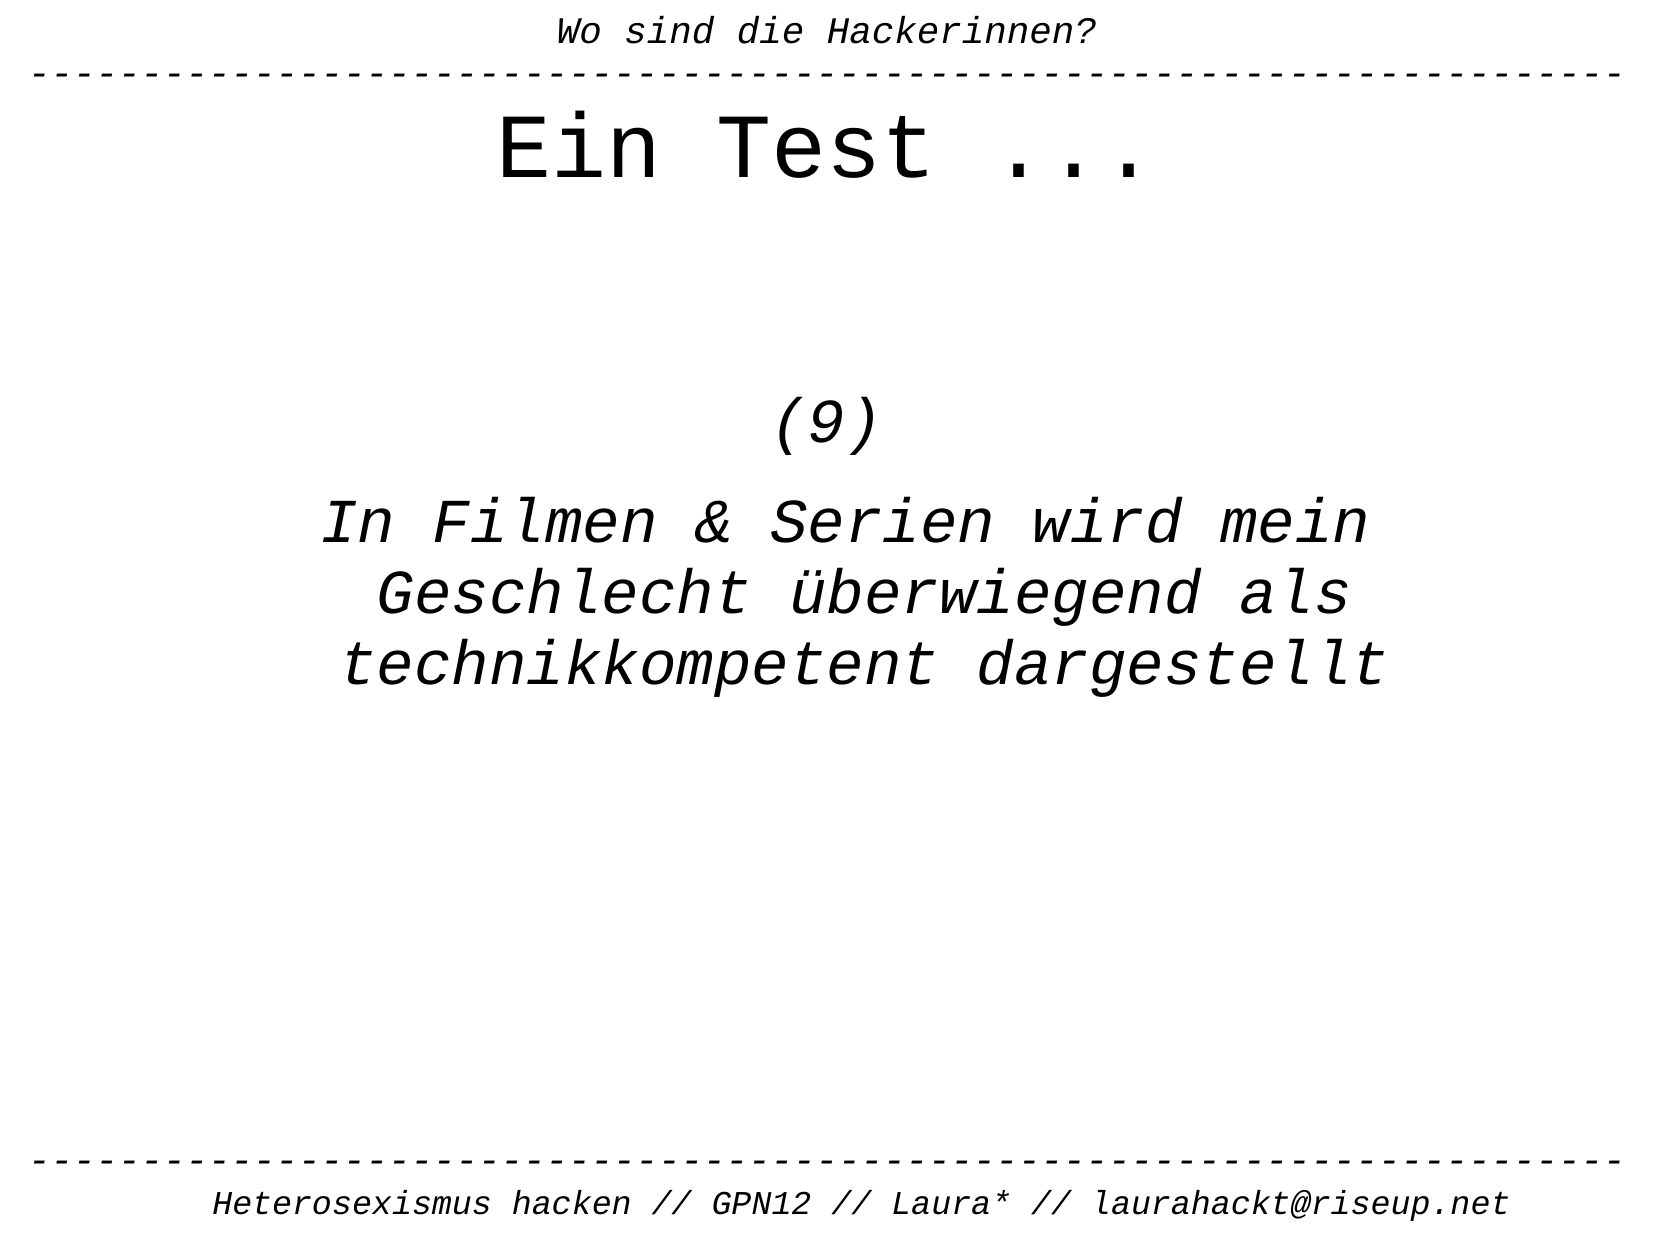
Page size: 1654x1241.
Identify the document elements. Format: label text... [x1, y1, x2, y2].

list (9) In Filmen & Serien wird mein Geschlecht überwiegend als technikkompetent dargestellt [82, 290, 1571, 1098]
title Ein Test ... [82, 98, 1571, 257]
title Wo sind die Hackerinnen? ----------------------------------------------------------------------- [0, 12, 1654, 98]
list Heterosexismus hacken // GPN12 // Laura* // laurahackt@riseup.net [0, 1186, 1654, 1241]
title ----------------------------------------------------------------------- [0, 1098, 1654, 1184]
